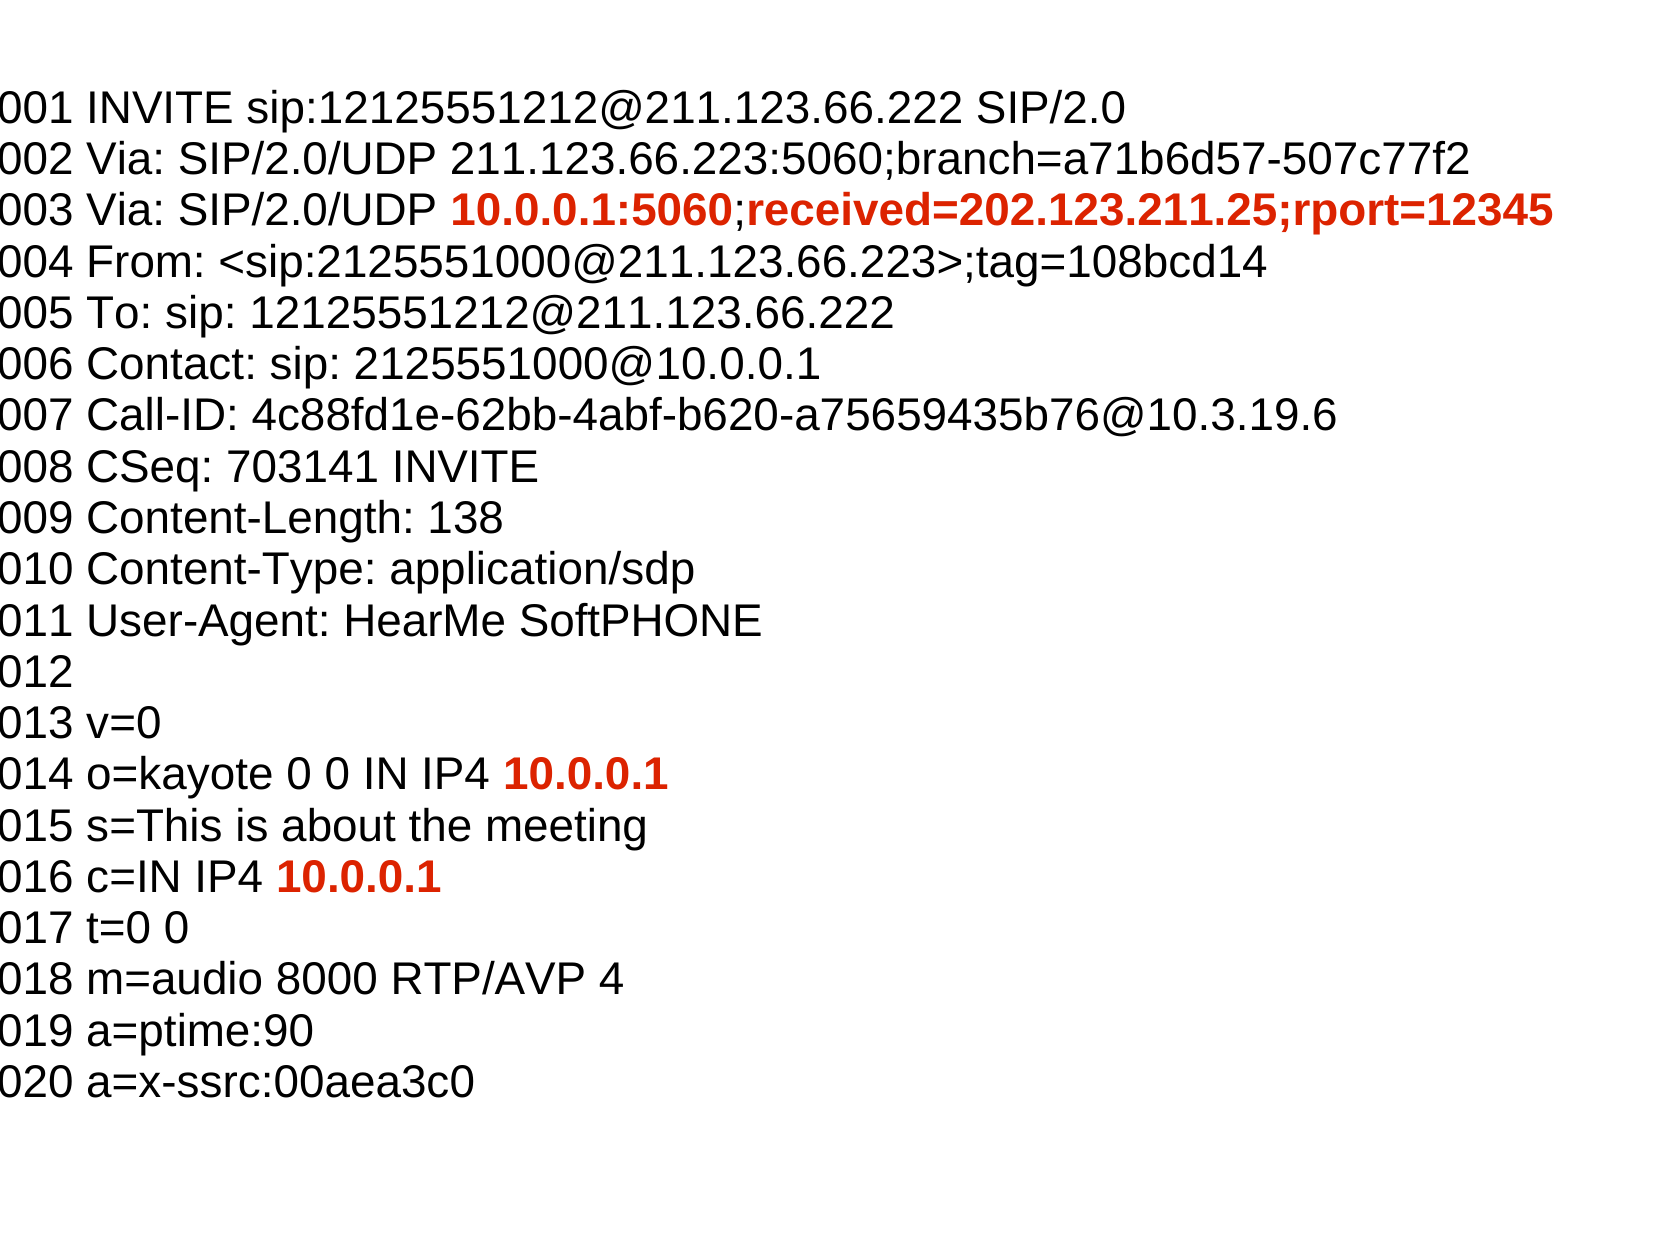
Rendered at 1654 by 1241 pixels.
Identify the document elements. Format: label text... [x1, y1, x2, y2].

text_box 001 INVITE sip:12125551212@211.123.66.222 SIP/2.0 002 Via: SIP/2.0/UDP 211.123.66.223:5060;branch=a71b6d57-507c77f2 003 Via: SIP/2.0/UDP 10.0.0.1:5060;received=202.123.211.25;rport=12345 004 From: <sip:2125551000@211.123.66.223>;tag=108bcd14 005 To: sip: 12125551212@211.123.66.222 006 Contact: sip: 2125551000@10.0.0.1 007 Call-ID: 4c88fd1e-62bb-4abf-b620-a75659435b76@10.3.19.6 008 CSeq: 703141 INVITE 009 Content-Length: 138 010 Content-Type: application/sdp 011 User-Agent: HearMe SoftPHONE 012 013 v=0 014 o=kayote 0 0 IN IP4 10.0.0.1 015 s=This is about the meeting 016 c=IN IP4 10.0.0.1 017 t=0 0 018 m=audio 8000 RTP/AVP 4 019 a=ptime:90 020 a=x-ssrc:00aea3c0 [0, 0, 1654, 1241]
